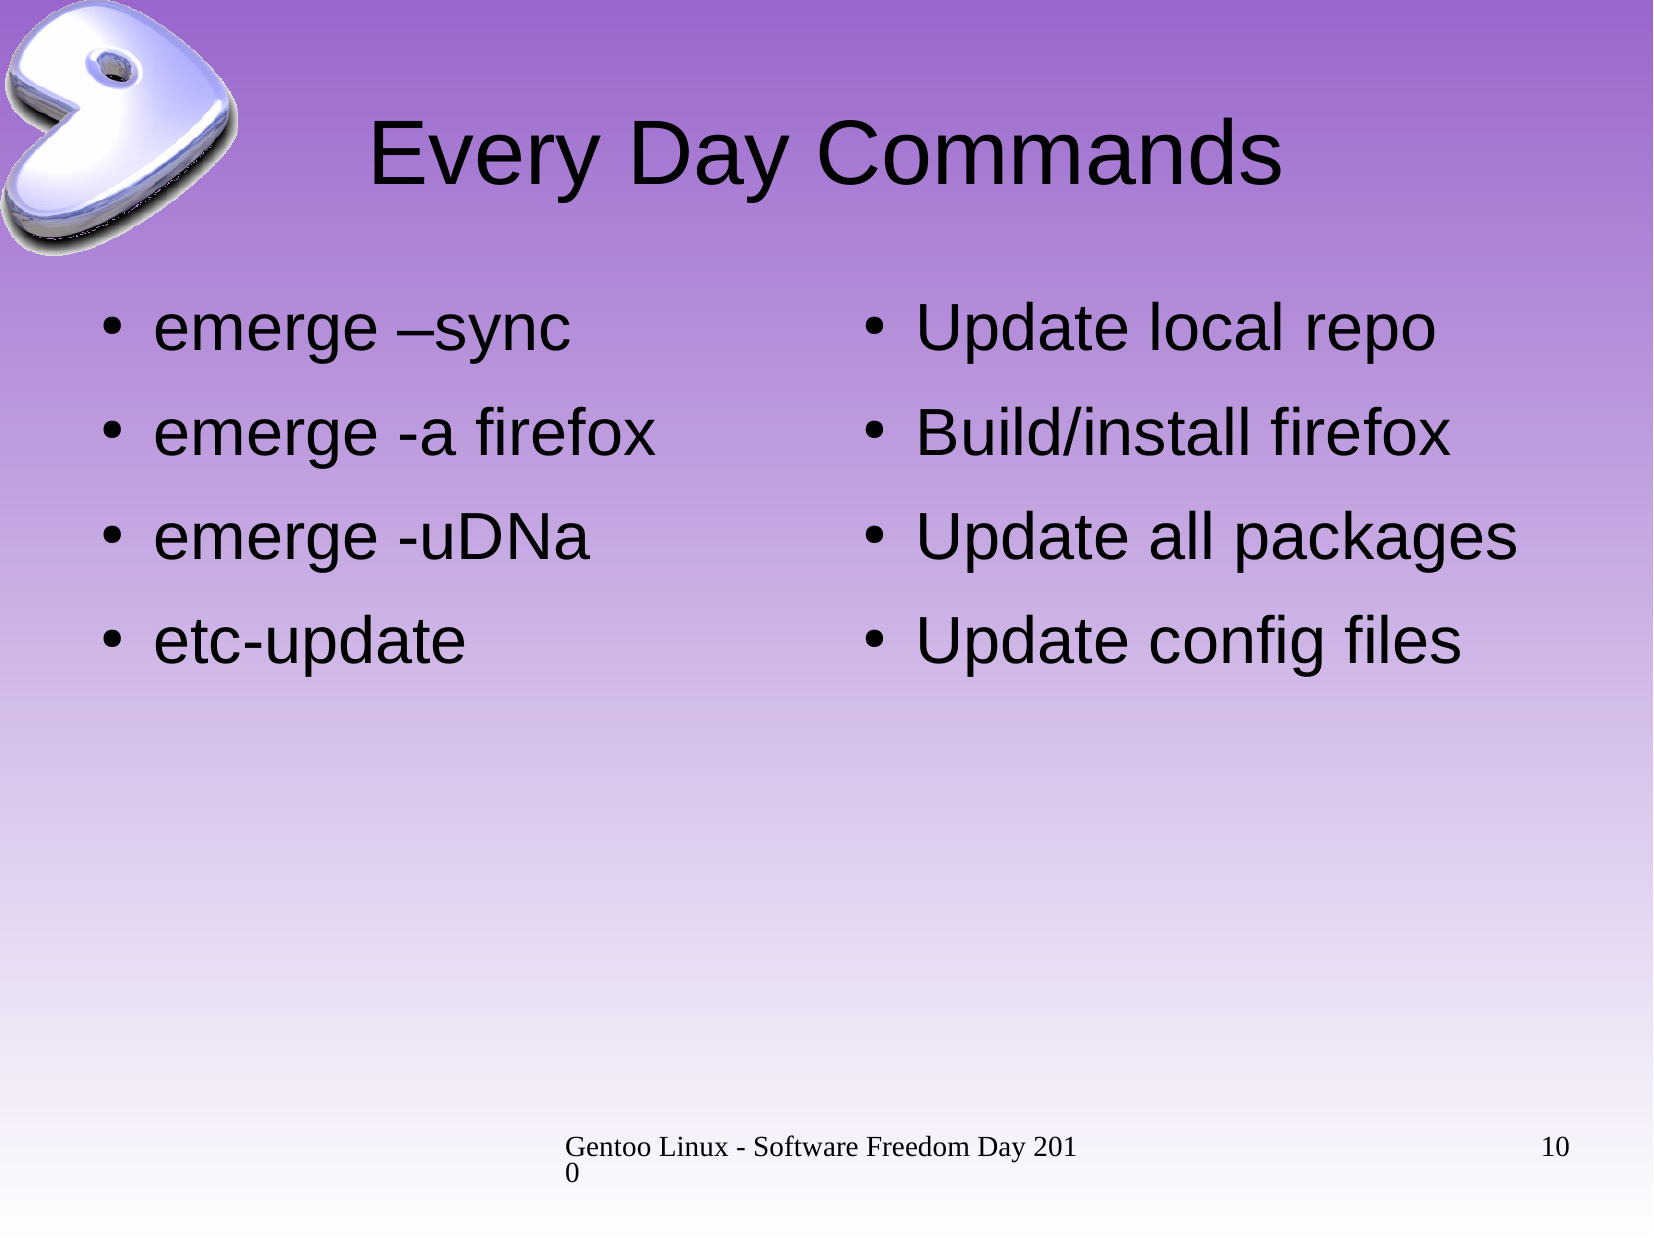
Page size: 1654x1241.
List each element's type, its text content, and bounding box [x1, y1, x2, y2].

list emerge –sync emerge -a firefox emerge -uDNa etc-update [82, 290, 809, 1109]
picture [0, 0, 238, 263]
list Update local repo Build/install firefox Update all packages Update config files [844, 290, 1571, 1109]
title Every Day Commands [82, 49, 1571, 257]
